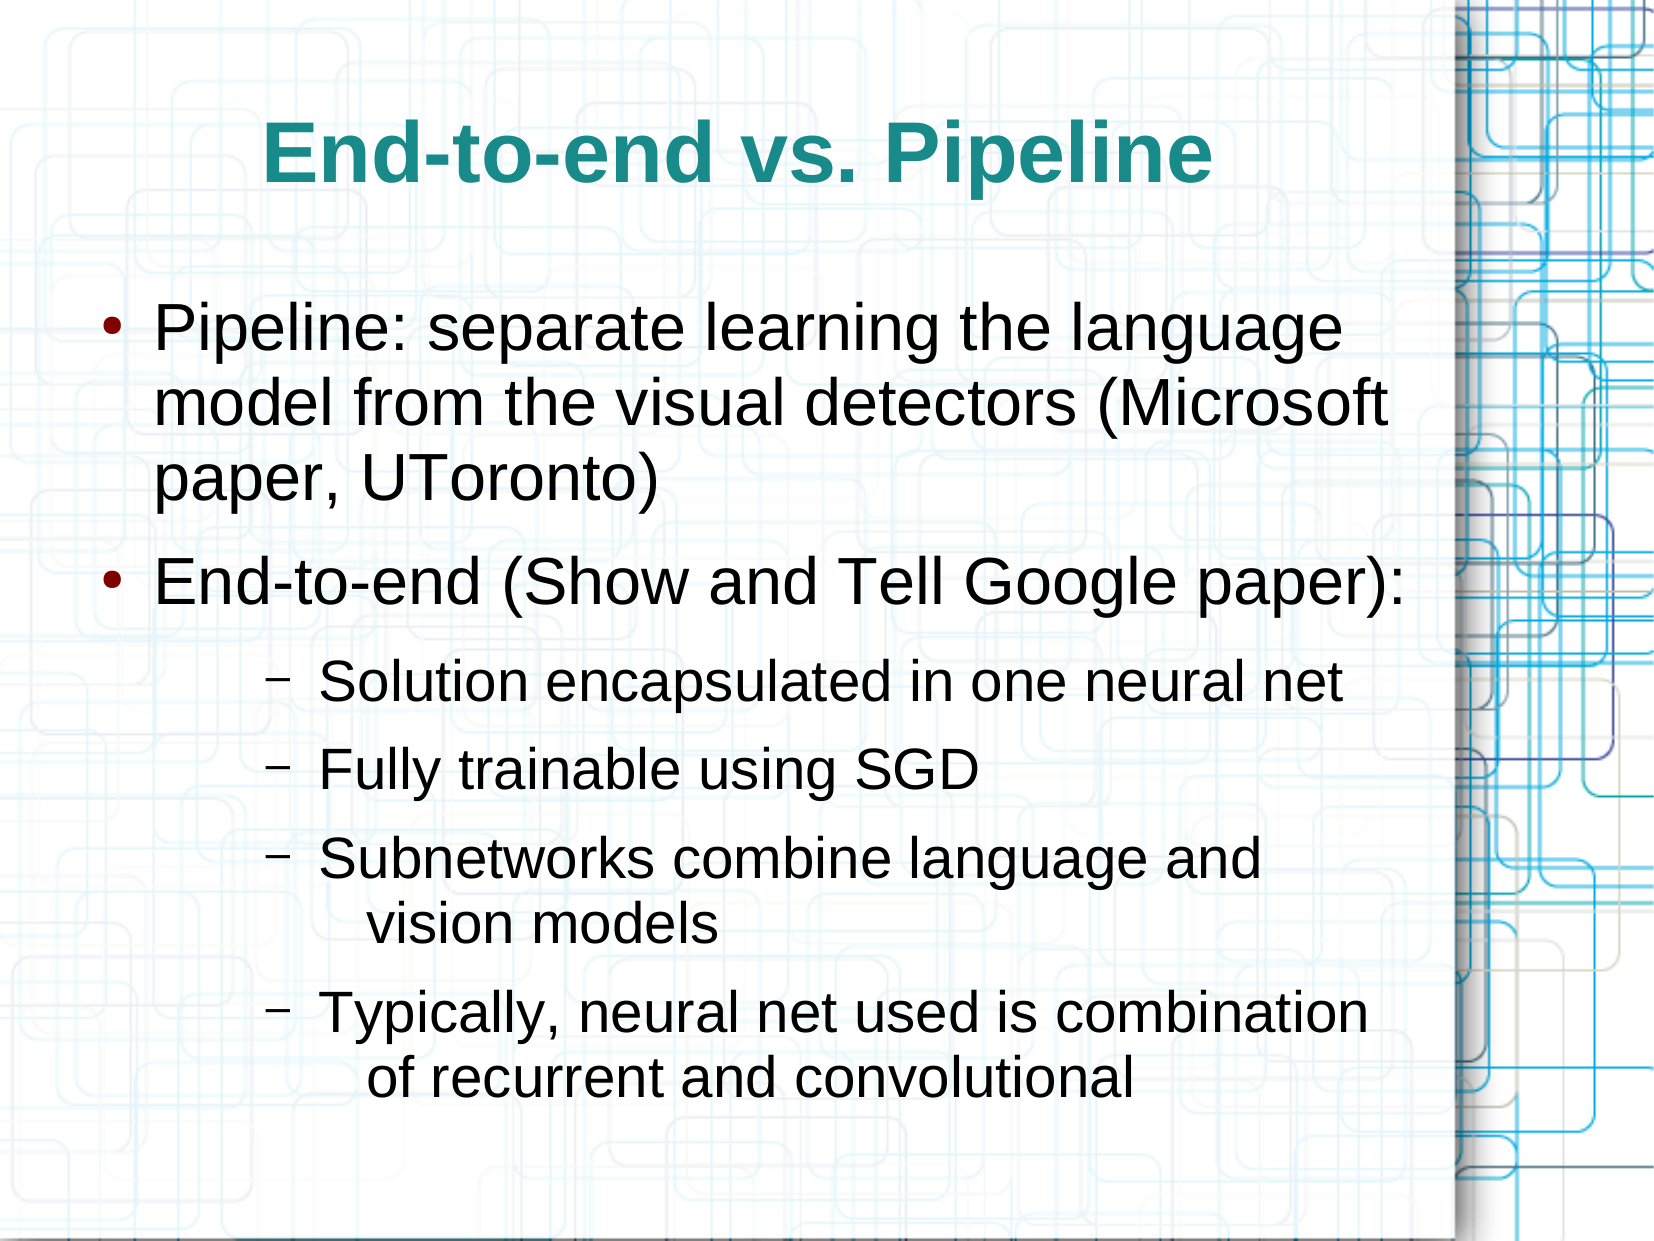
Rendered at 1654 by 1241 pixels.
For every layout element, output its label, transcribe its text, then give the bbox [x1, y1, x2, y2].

picture [0, 0, 1654, 1241]
title End-to-end vs. Pipeline [59, 49, 1418, 257]
list Pipeline: separate learning the language model from the visual detectors (Microsoft paper, UToronto) End-to-end (Show and Tell Google paper): Solution encapsulated in one neural net Fully trainable using SGD Subnetworks combine language and vision models Typically, neural net used is combination of recurrent and convolutional [82, 290, 1418, 1109]
